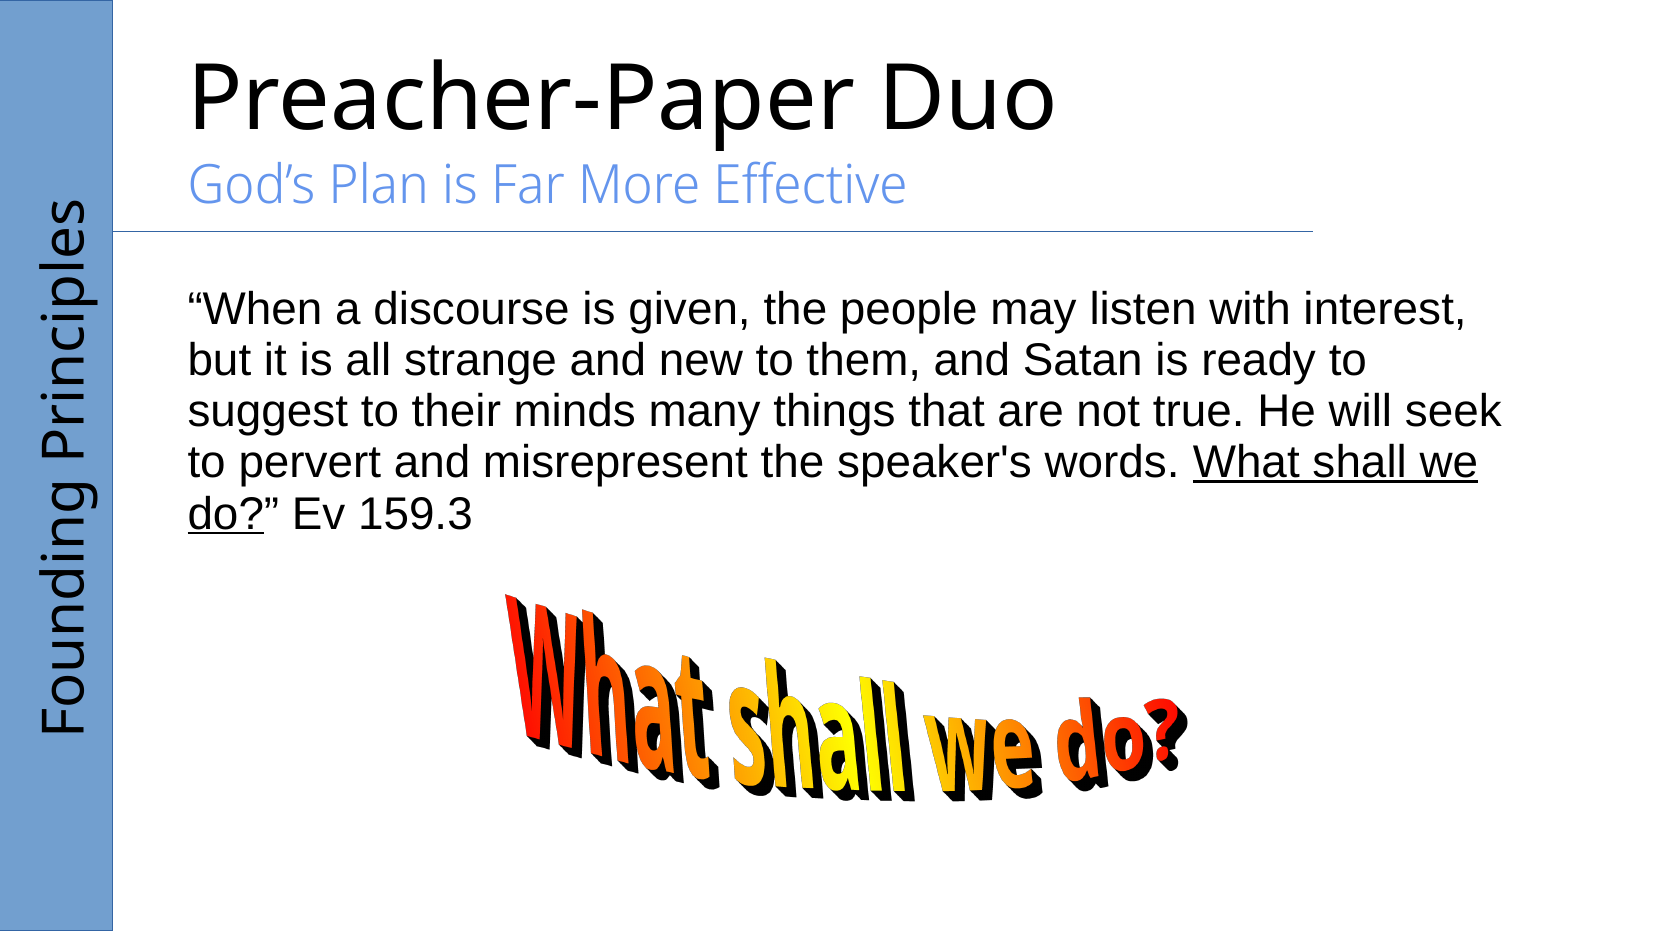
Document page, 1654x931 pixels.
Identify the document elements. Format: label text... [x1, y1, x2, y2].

text_box [0, 0, 113, 931]
text_box Founding Principles [13, 37, 105, 901]
title Preacher-Paper Duo [187, 33, 1571, 125]
title God’s Plan is Far More Effective [187, 125, 1571, 239]
subtitle “When a discourse is given, the people may listen with interest, but it is all strange and new to them, and Satan is ready to suggest to their minds many things that are not true. He will seek to pervert and misrepresent the speaker's words. What shall we do?” Ev 159.3 [187, 282, 1538, 887]
